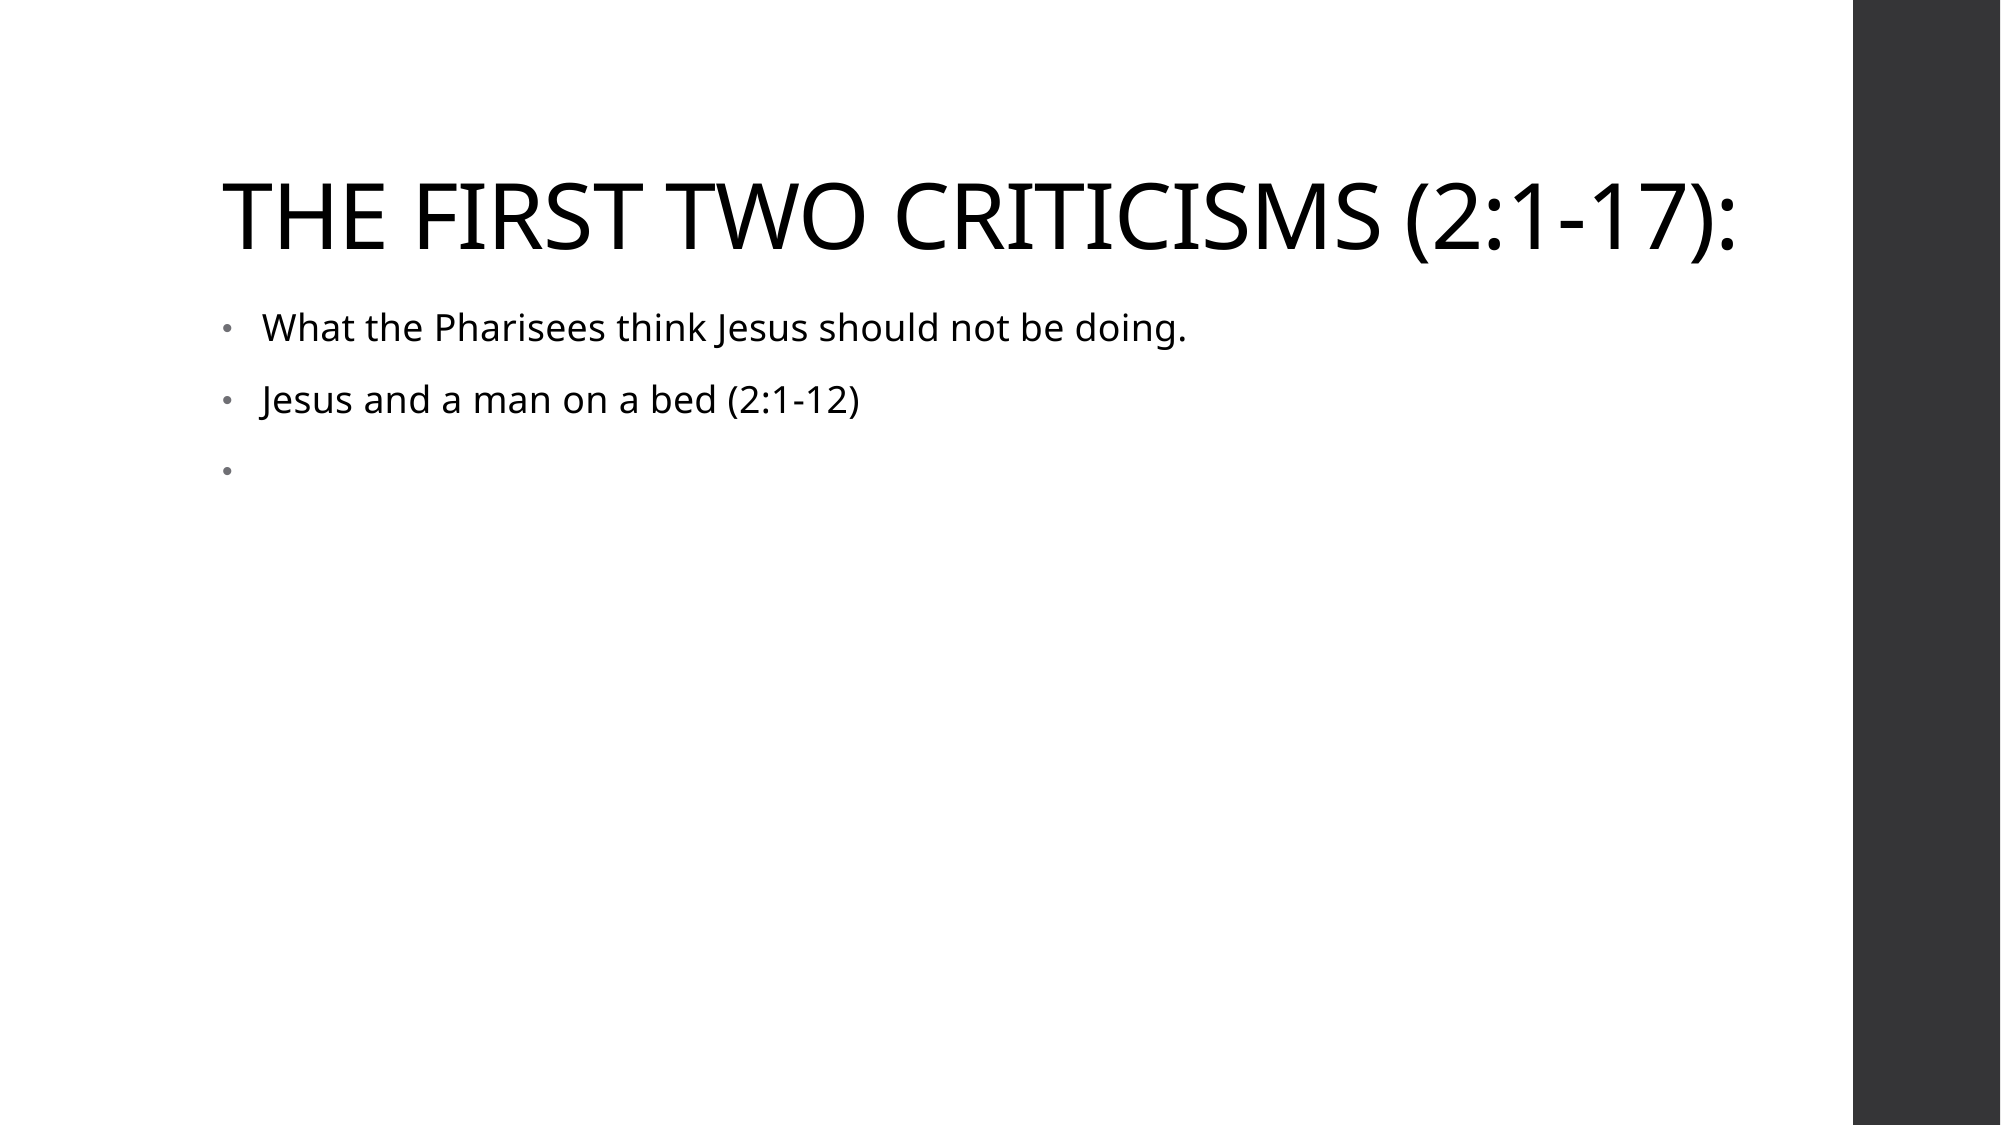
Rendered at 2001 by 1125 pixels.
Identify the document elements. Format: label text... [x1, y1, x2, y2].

title THE FIRST TWO CRITICISMS (2:1-17): [206, 60, 1797, 278]
list What the Pharisees think Jesus should not be doing. Jesus and a man on a bed (2:1-12) [206, 299, 1617, 1014]
